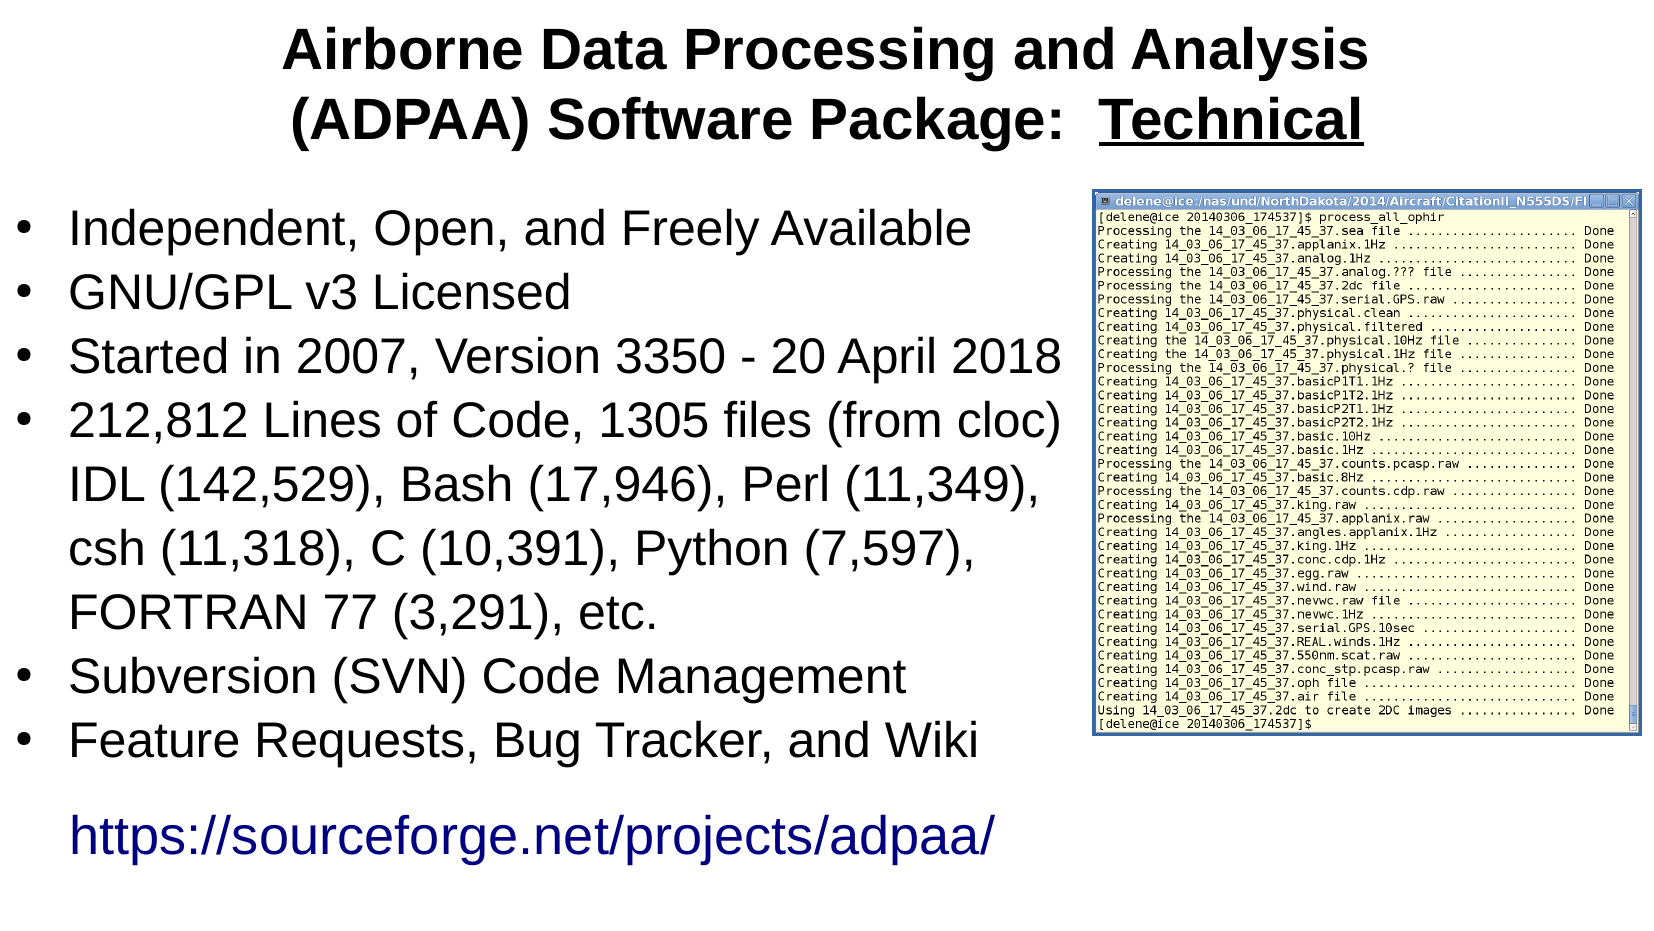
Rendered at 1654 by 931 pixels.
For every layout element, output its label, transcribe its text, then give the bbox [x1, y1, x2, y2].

list Independent, Open, and Freely Available GNU/GPL v3 Licensed Started in 2007, Version 3350 - 20 April 2018 212,812 Lines of Code, 1305 files (from cloc) IDL (142,529), Bash (17,946), Perl (11,349), csh (11,318), C (10,391), Python (7,597), FORTRAN 77 (3,291), etc. Subversion (SVN) Code Management Feature Requests, Bug Tracker, and Wiki [0, 191, 1081, 828]
text_box https://sourceforge.net/projects/adpaa/ [54, 798, 1045, 886]
text_box Airborne Data Processing and Analysis (ADPAA) Software Package: Technical [0, 7, 1654, 151]
picture [1095, 192, 1639, 733]
